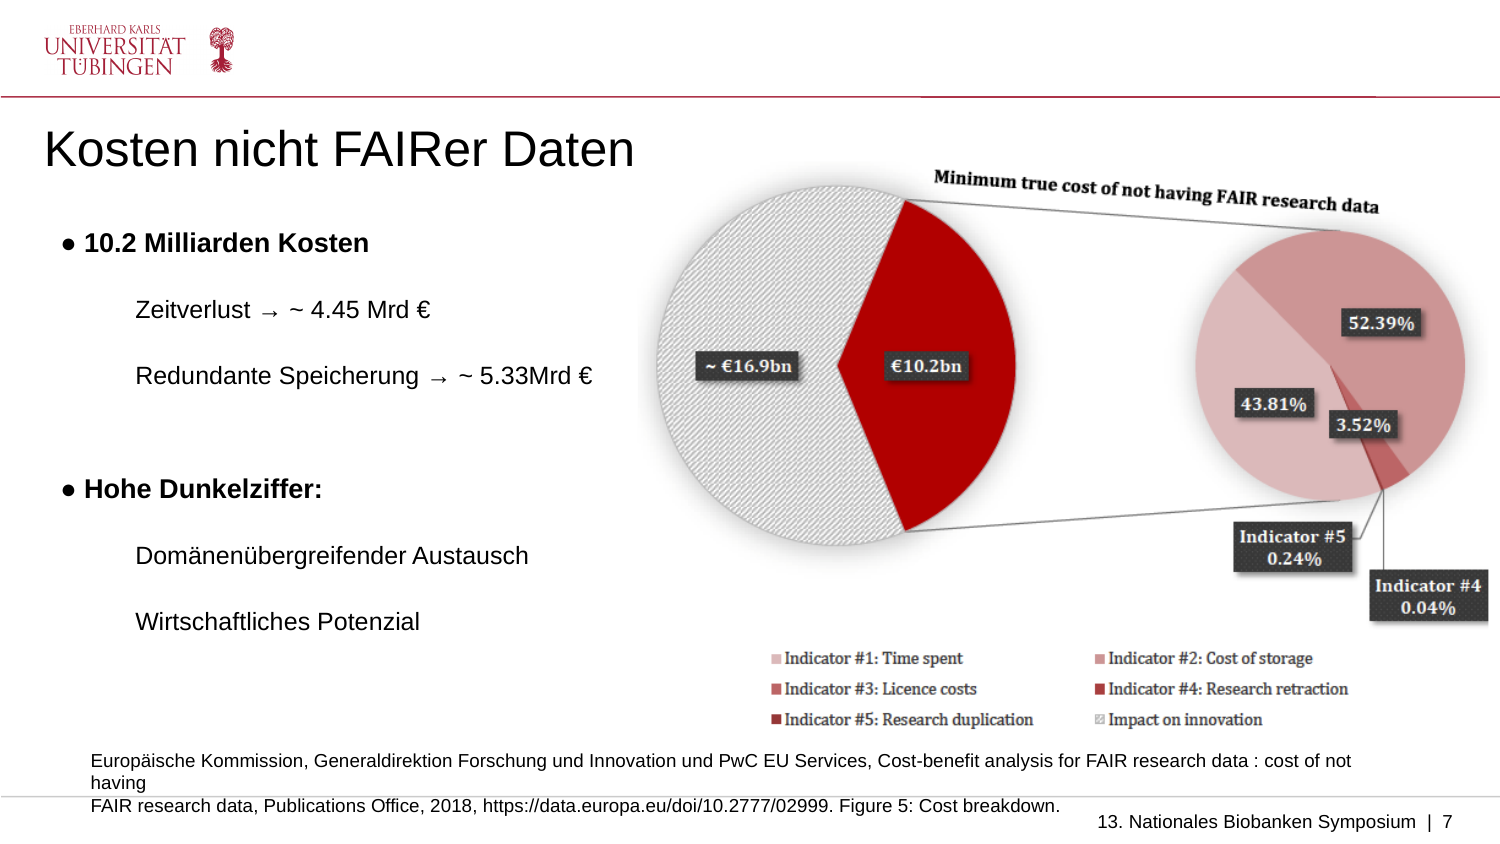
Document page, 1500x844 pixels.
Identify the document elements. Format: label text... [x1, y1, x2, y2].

picture [44, 25, 234, 75]
text_box Europäische Kommission, Generaldirektion Forschung und Innovation und PwC EU Services, Cost-benefit analysis for FAIR research data : cost of not having FAIR research data, Publications Office, 2018, https://data.europa.eu/doi/10.2777/02999. Figure 5: Cost breakdown. [75, 733, 1425, 832]
picture [637, 161, 1500, 734]
list ● 10.2 Milliarden Kosten Zeitverlust → ~ 4.45 Mrd € Redundante Speicherung → ~ 5.33Mrd € ● Hohe Dunkelziffer: Domänenübergreifender Austausch Wirtschaftliches Potenzial [45, 194, 648, 754]
title Kosten nicht FAIRer Daten [28, 101, 665, 188]
